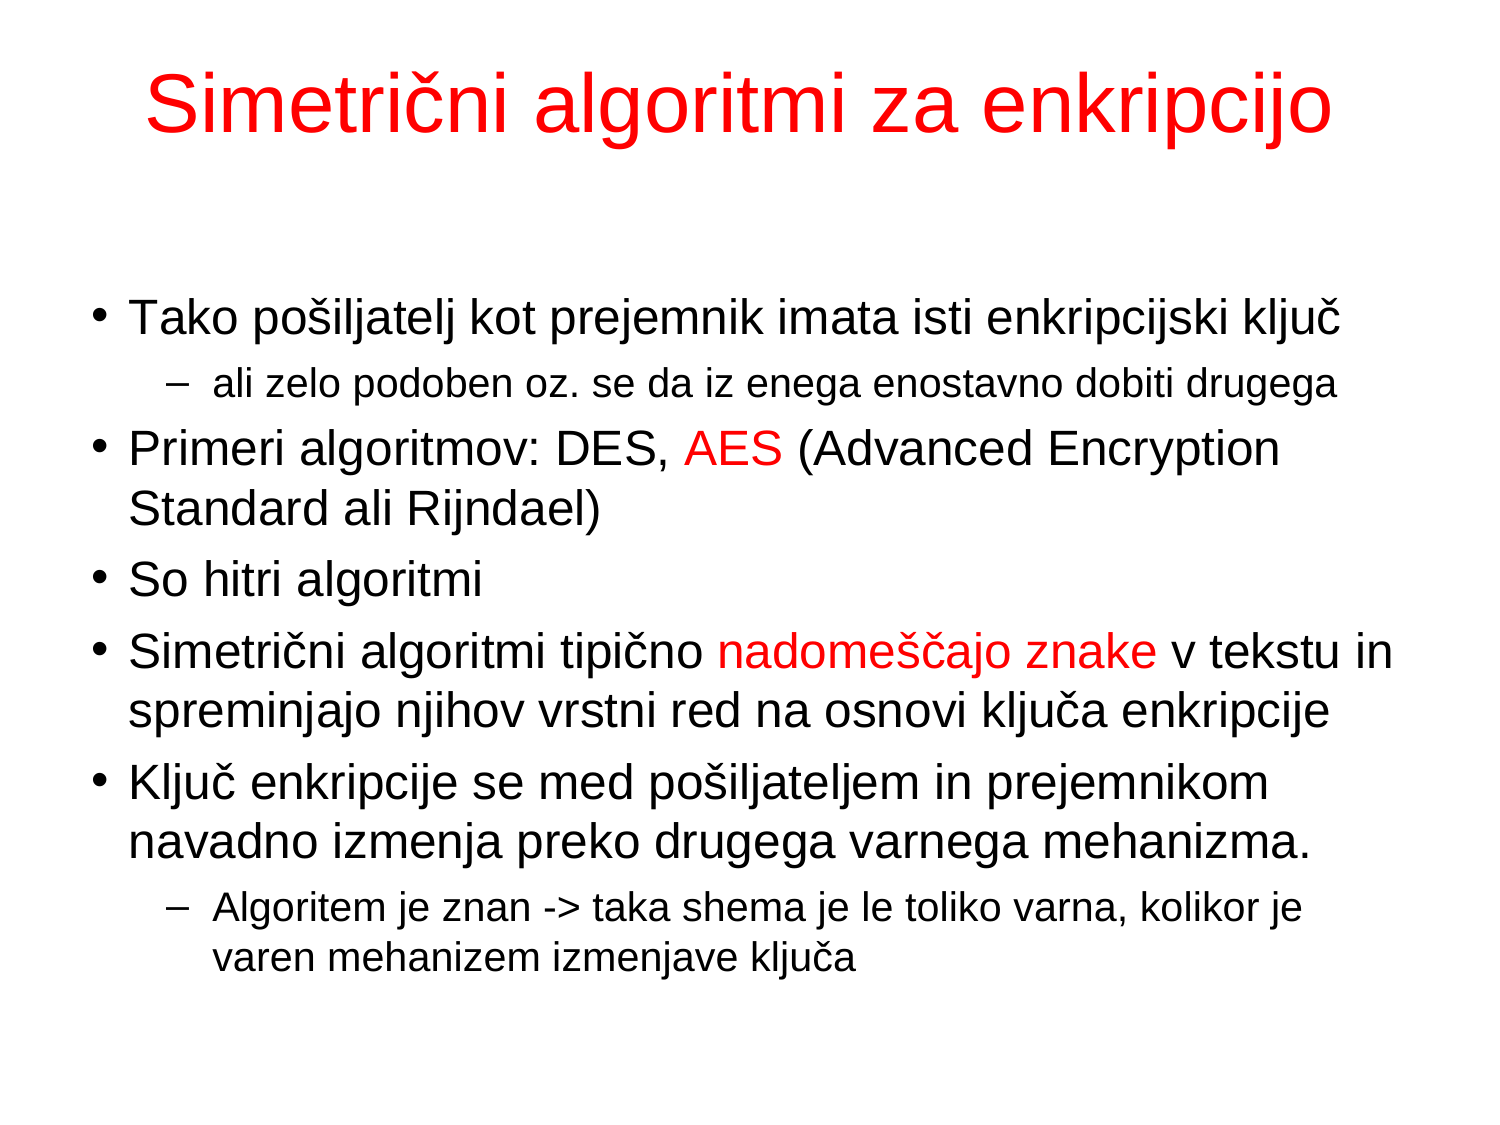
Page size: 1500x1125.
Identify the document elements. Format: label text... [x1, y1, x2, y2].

title Simetrični algoritmi za enkripcijo [64, 41, 1415, 157]
list Tako pošiljatelj kot prejemnik imata isti enkripcijski ključ ali zelo podoben oz. se da iz enega enostavno dobiti drugega Primeri algoritmov: DES, AES (Advanced Encryption Standard ali Rijndael) So hitri algoritmi Simetrični algoritmi tipično nadomeščajo znake v tekstu in spreminjajo njihov vrstni red na osnovi ključa enkripcije Ključ enkripcije se med pošiljateljem in prejemnikom navadno izmenja preko drugega varnega mehanizma. Algoritem je znan -> taka shema je le toliko varna, kolikor je varen mehanizem izmenjave ključa [76, 220, 1415, 993]
